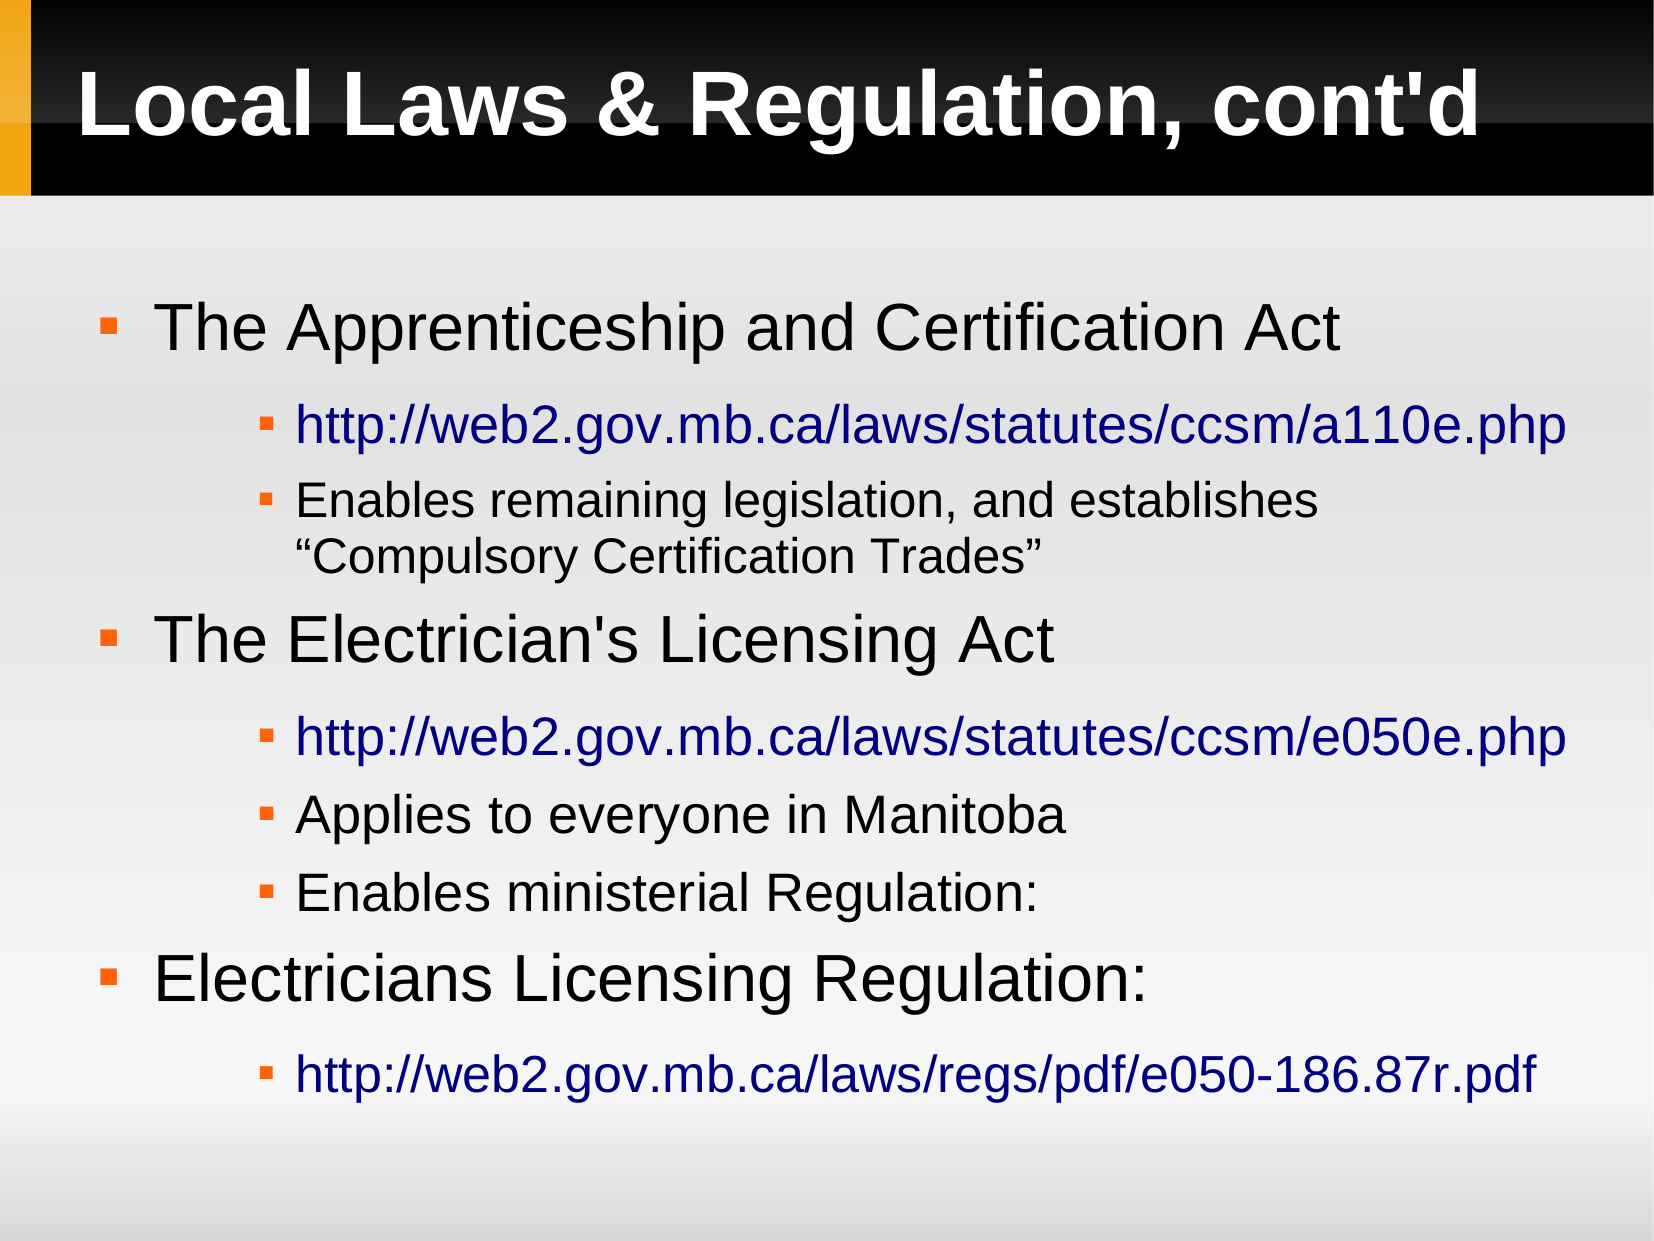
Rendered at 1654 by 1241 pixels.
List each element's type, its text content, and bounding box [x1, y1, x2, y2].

list The Apprenticeship and Certification Act http://web2.gov.mb.ca/laws/statutes/ccsm/a110e.php Enables remaining legislation, and establishes “Compulsory Certification Trades” The Electrician's Licensing Act http://web2.gov.mb.ca/laws/statutes/ccsm/e050e.php Applies to everyone in Manitoba Enables ministerial Regulation: Electricians Licensing Regulation: http://web2.gov.mb.ca/laws/regs/pdf/e050-186.87r.pdf [82, 290, 1571, 1109]
title Local Laws & Regulation, cont'd [76, 0, 1565, 208]
picture [0, 0, 1654, 1241]
